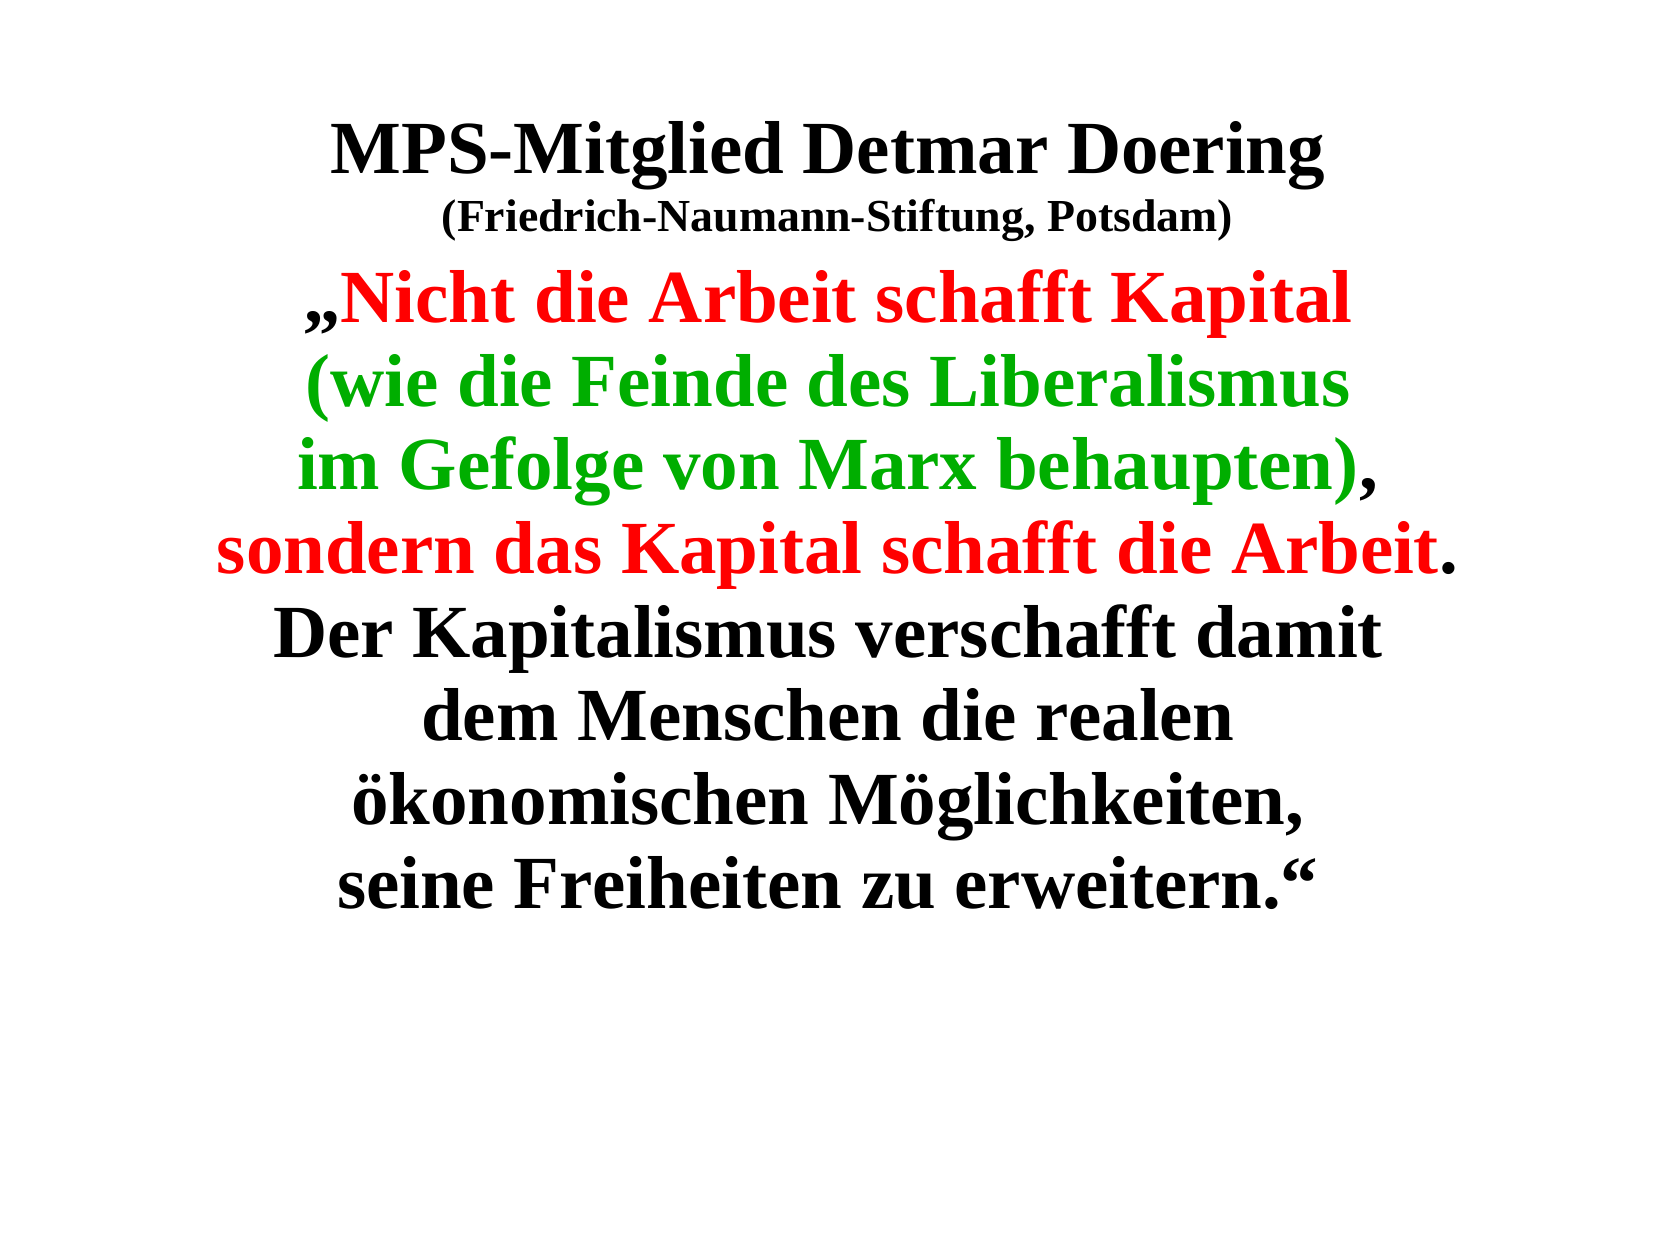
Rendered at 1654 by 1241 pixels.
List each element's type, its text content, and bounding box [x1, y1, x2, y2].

text_box MPS-Mitglied Detmar Doering (Friedrich-Naumann-Stiftung, Potsdam) „Nicht die Arbeit schafft Kapital (wie die Feinde des Liberalismus im Gefolge von Marx behaupten), sondern das Kapital schafft die Arbeit. Der Kapitalismus verschafft damit dem Menschen die realen ökonomischen Möglichkeiten, seine Freiheiten zu erweitern.“ [197, 101, 1478, 1079]
